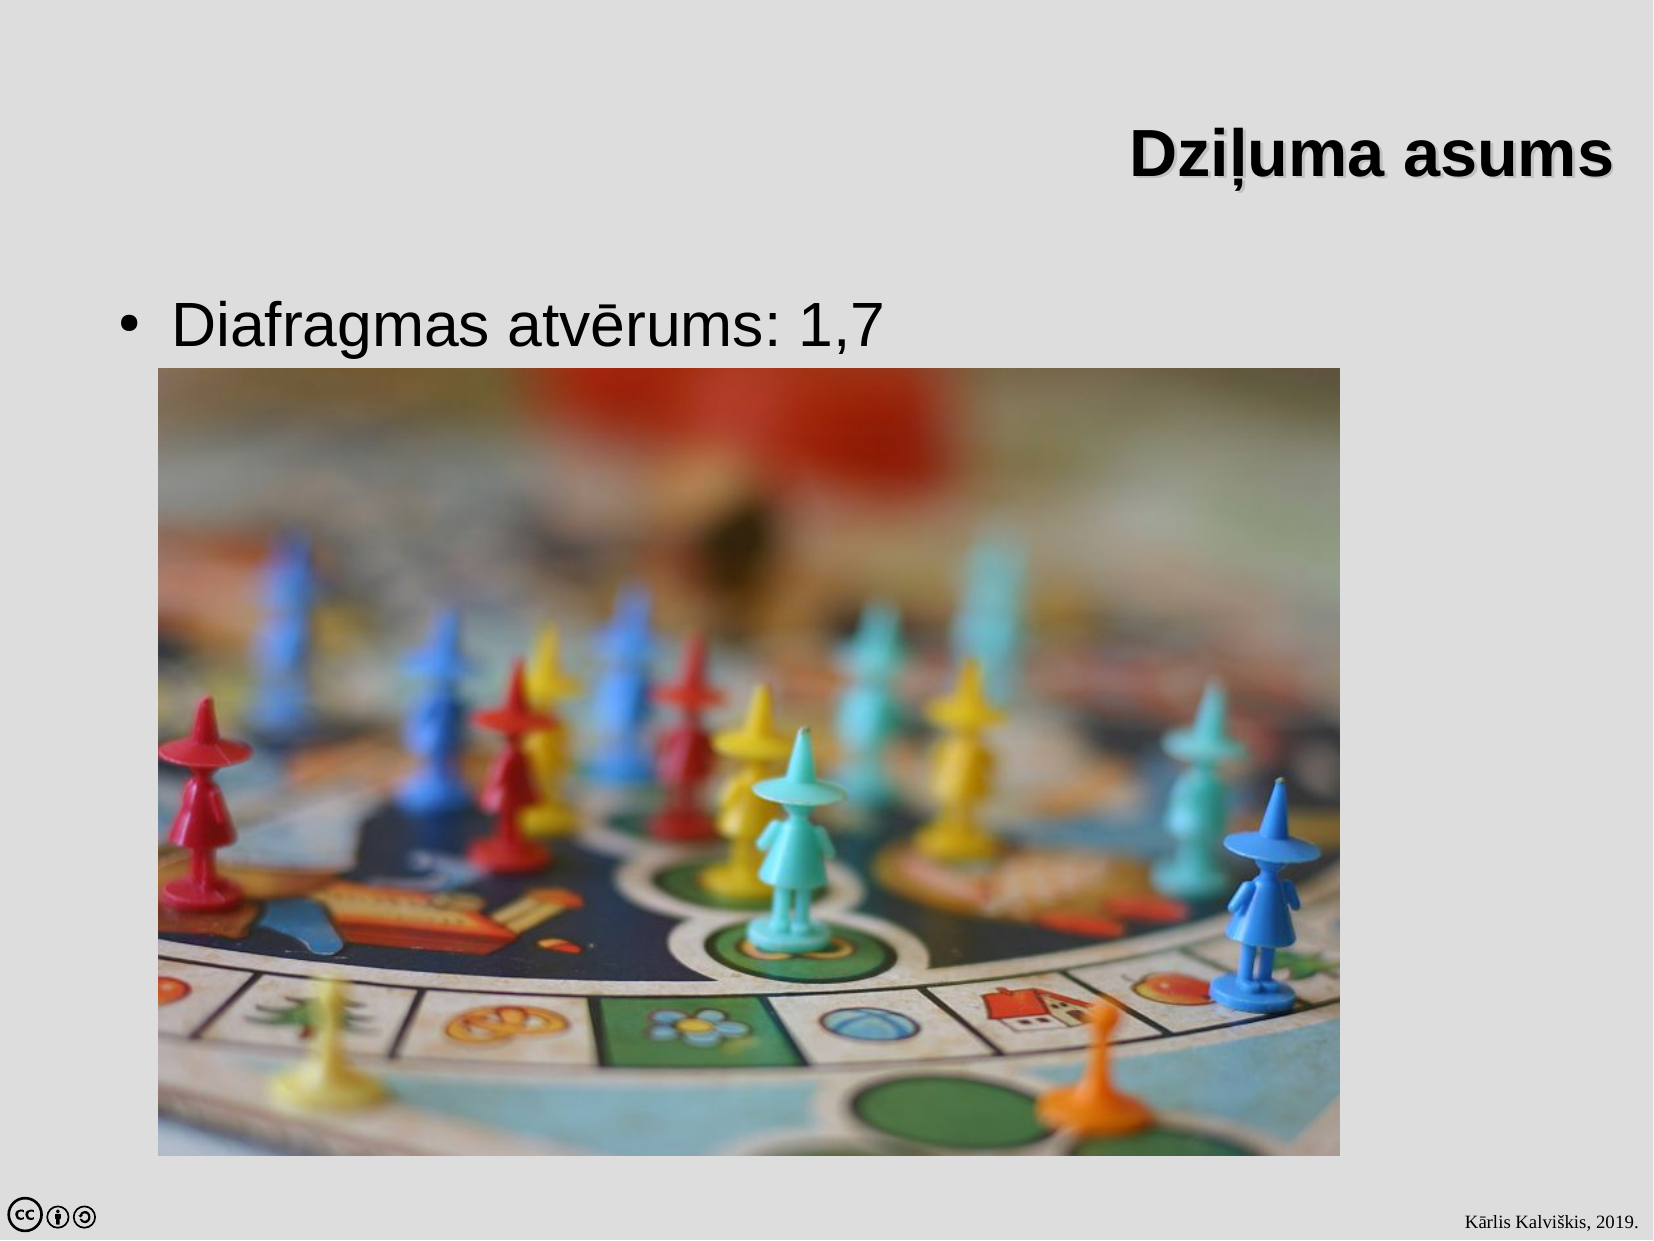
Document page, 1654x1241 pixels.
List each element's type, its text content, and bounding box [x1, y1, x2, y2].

picture [158, 368, 1340, 1156]
title Dziļuma asums [42, 49, 1615, 257]
list Diafragmas atvērums: 1,7 [82, 290, 1571, 1094]
